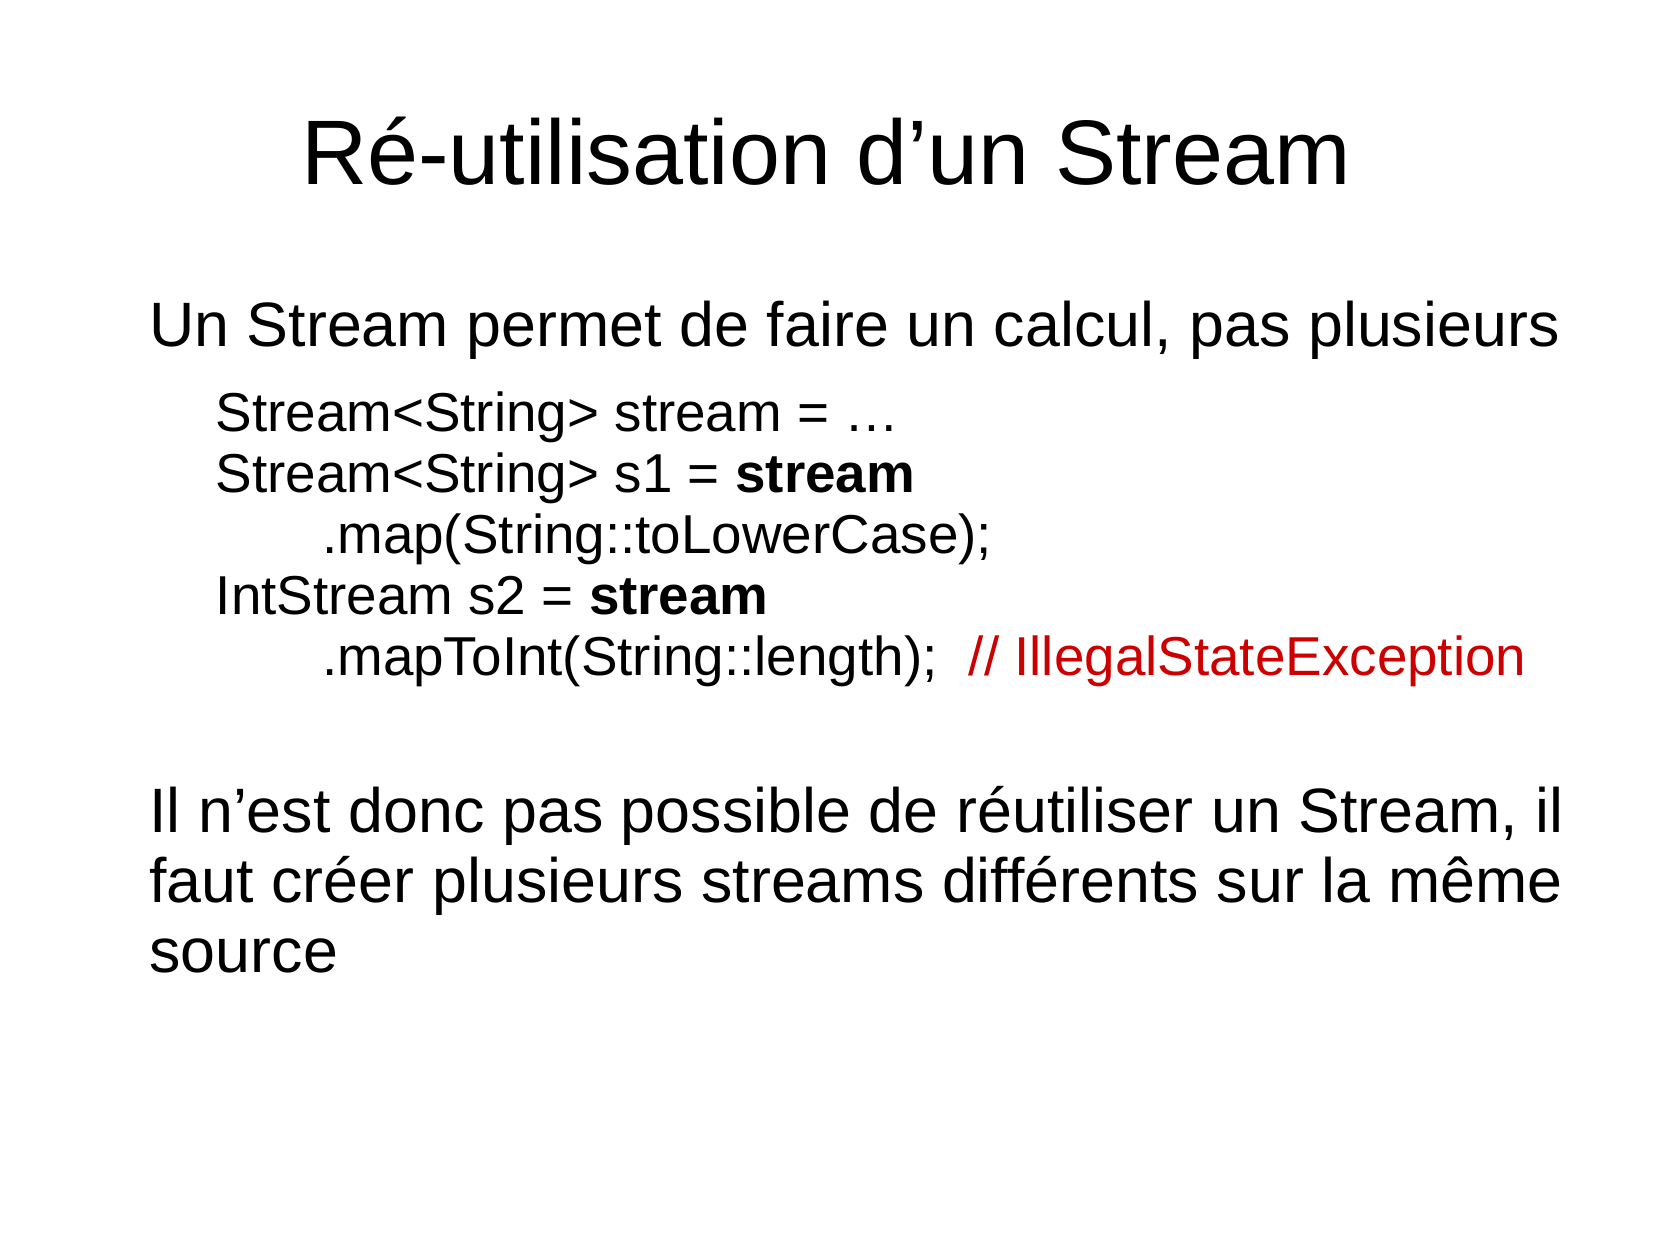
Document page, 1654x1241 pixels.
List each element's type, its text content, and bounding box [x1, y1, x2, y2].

title Ré-utilisation d’un Stream [82, 49, 1571, 257]
list Un Stream permet de faire un calcul, pas plusieurs Stream<String> stream = … Stream<String> s1 = stream .map(String::toLowerCase); IntStream s2 = stream .mapToInt(String::length); // IllegalStateException Il n’est donc pas possible de réutiliser un Stream, il faut créer plusieurs streams différents sur la même source [82, 290, 1571, 1111]
